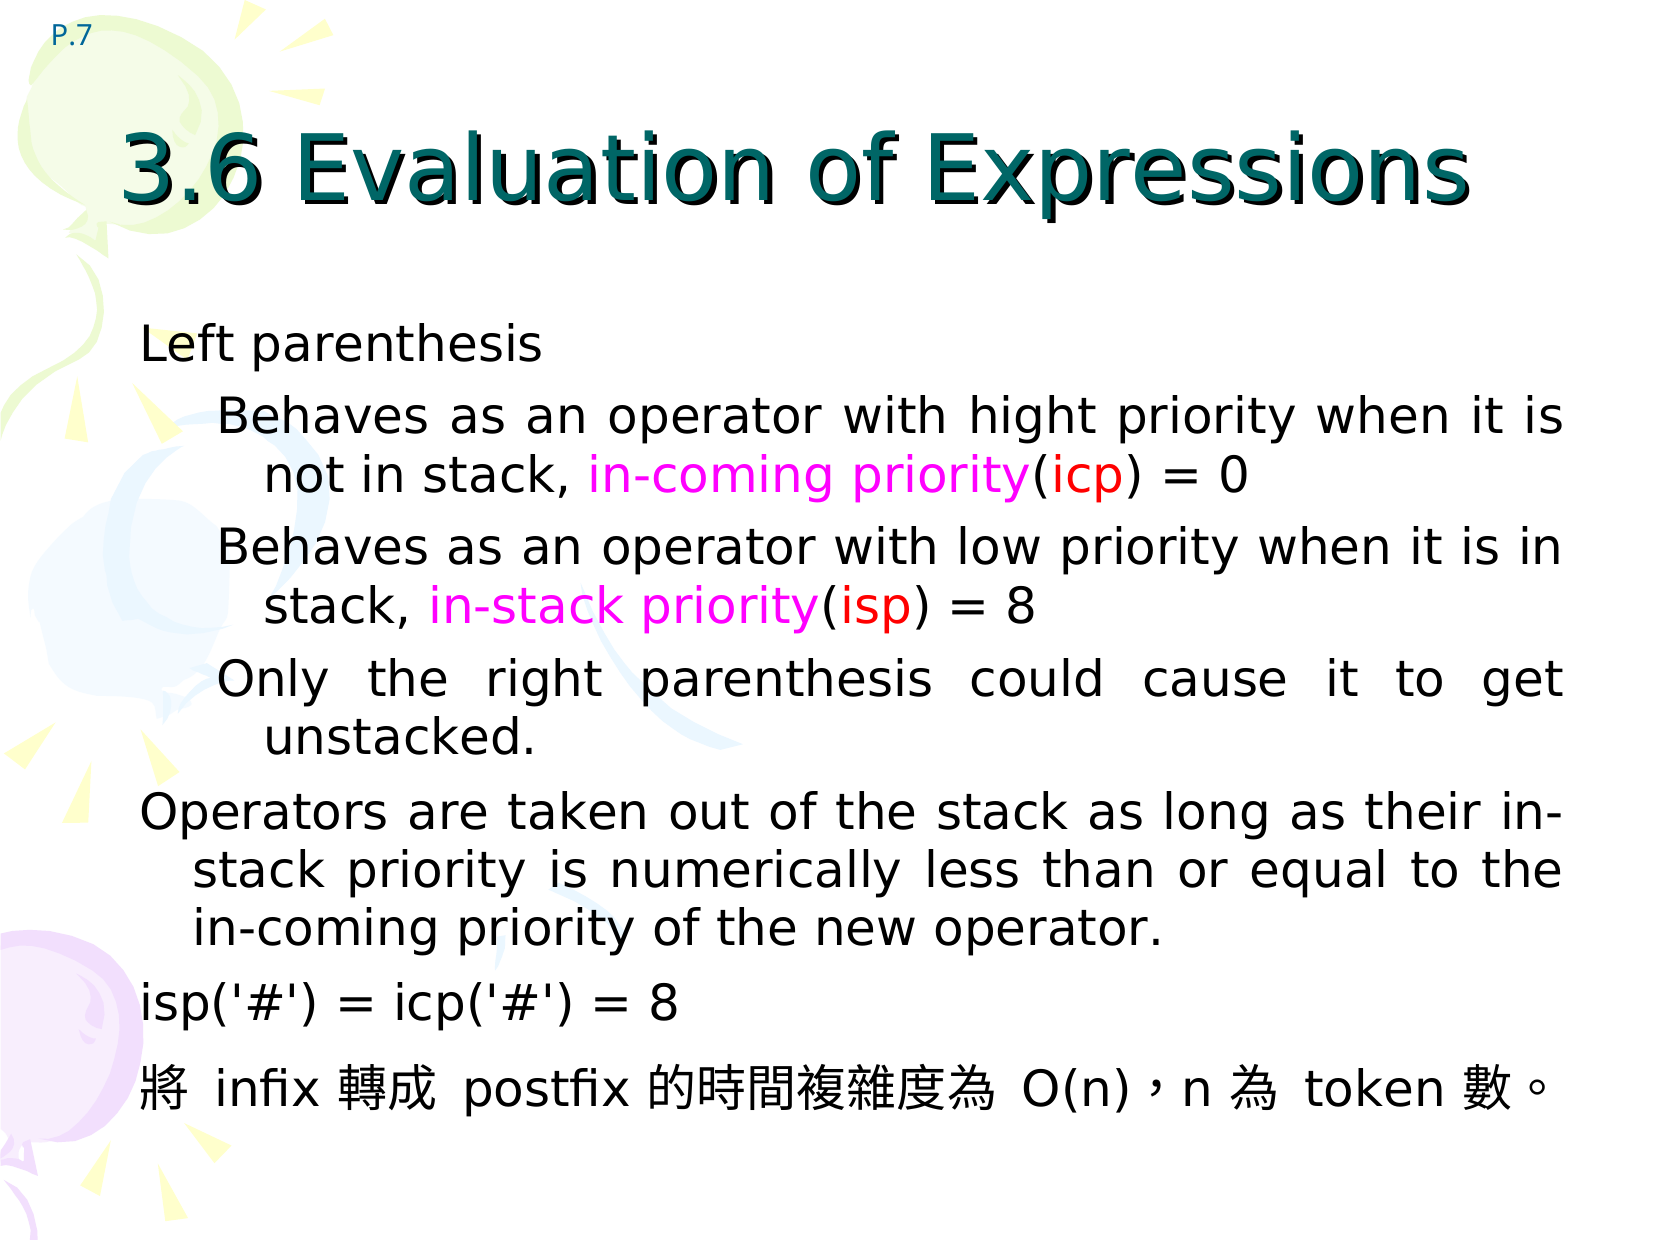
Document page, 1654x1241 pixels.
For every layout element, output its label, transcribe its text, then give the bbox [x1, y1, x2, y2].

list Left parenthesis Behaves as an operator with hight priority when it is not in stack, in-coming priority(icp) = 0 Behaves as an operator with low priority when it is in stack, in-stack priority(isp) = 8 Only the right parenthesis could cause it to get unstacked. Operators are taken out of the stack as long as their in-stack priority is numerically less than or equal to the in-coming priority of the new operator. isp('#') = icp('#') = 8 將 infix 轉成 postfix 的時間複雜度為 O(n)，n 為 token 數。 [121, 314, 1565, 1158]
title 3.6 Evaluation of Expressions [55, 71, 1534, 271]
